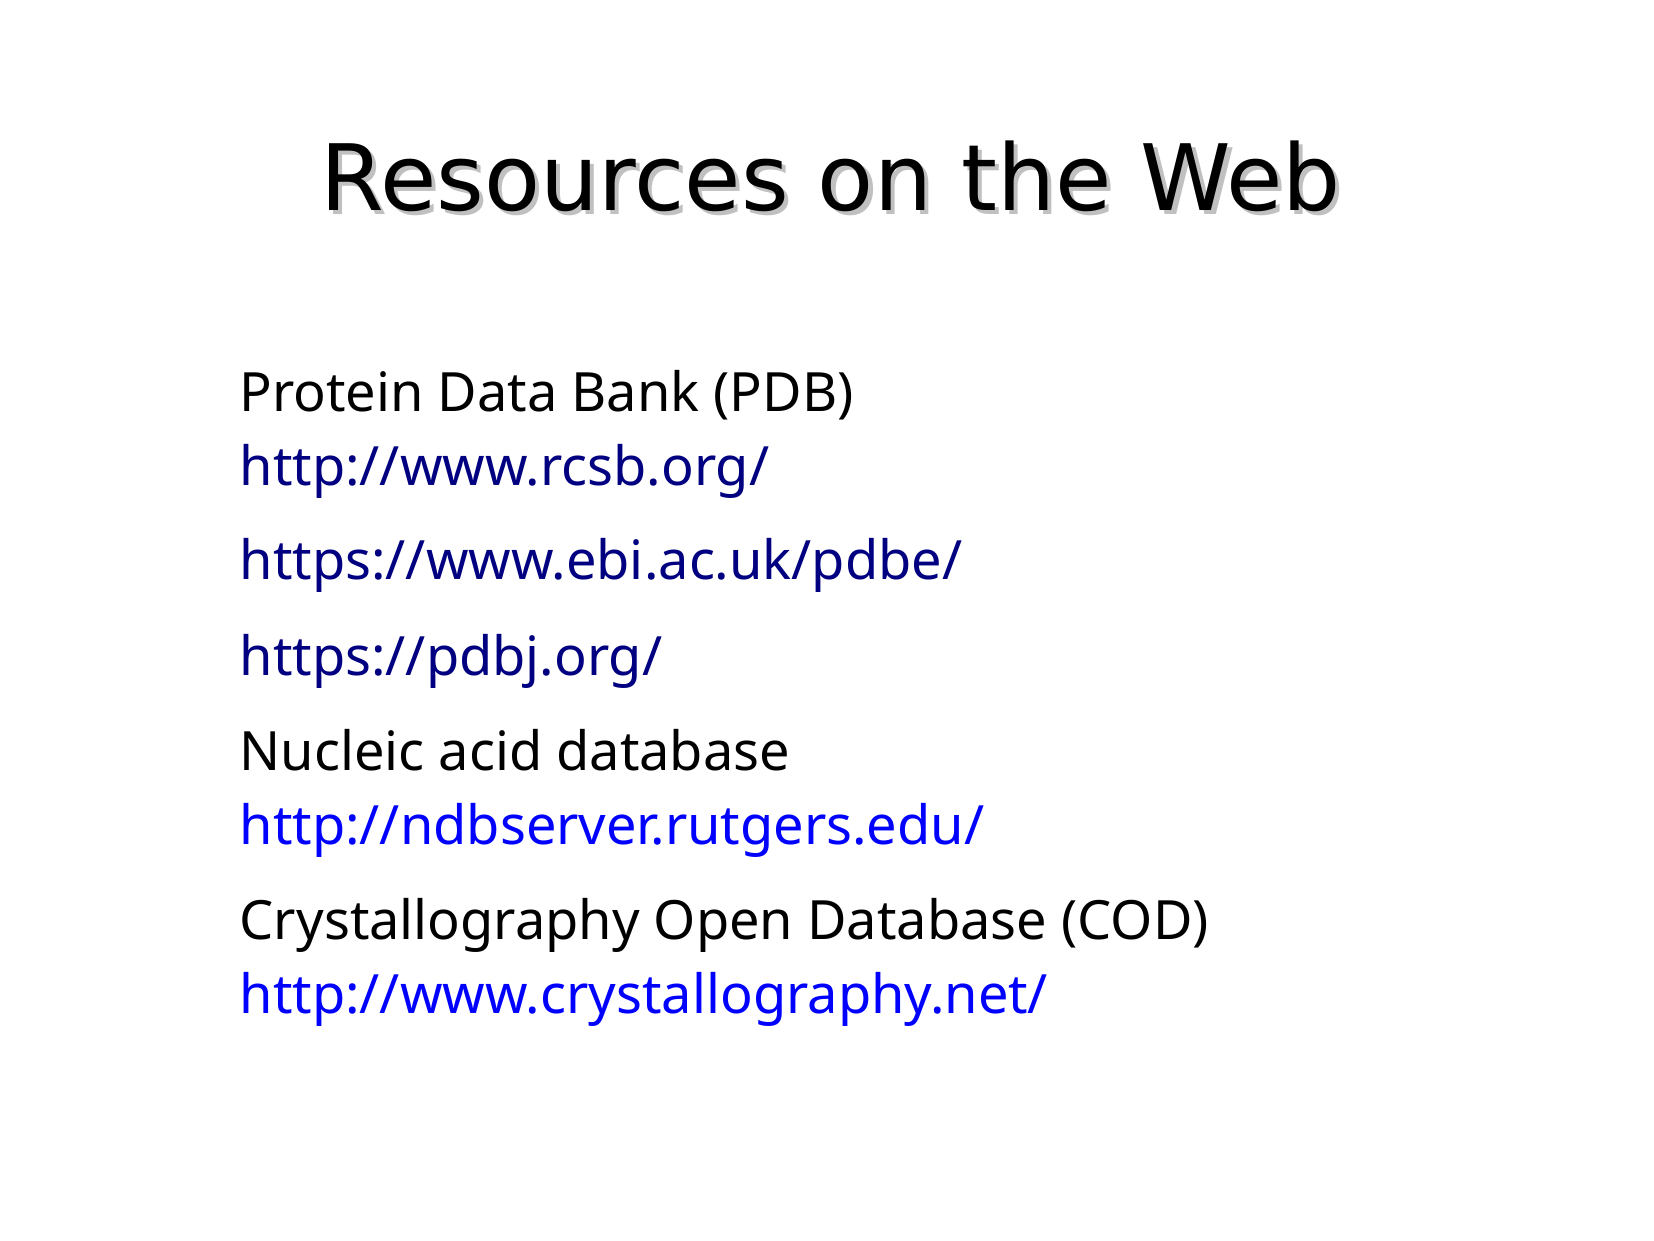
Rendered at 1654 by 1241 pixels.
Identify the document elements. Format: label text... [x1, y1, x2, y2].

text_box Protein Data Bank (PDB) http://www.rcsb.org/ https://www.ebi.ac.uk/pdbe/ https://pdbj.org/ Nucleic acid database http://ndbserver.rutgers.edu/ Crystallography Open Database (COD) http://www.crystallography.net/ [225, 345, 1463, 1125]
title Resources on the Web [125, 75, 1538, 283]
